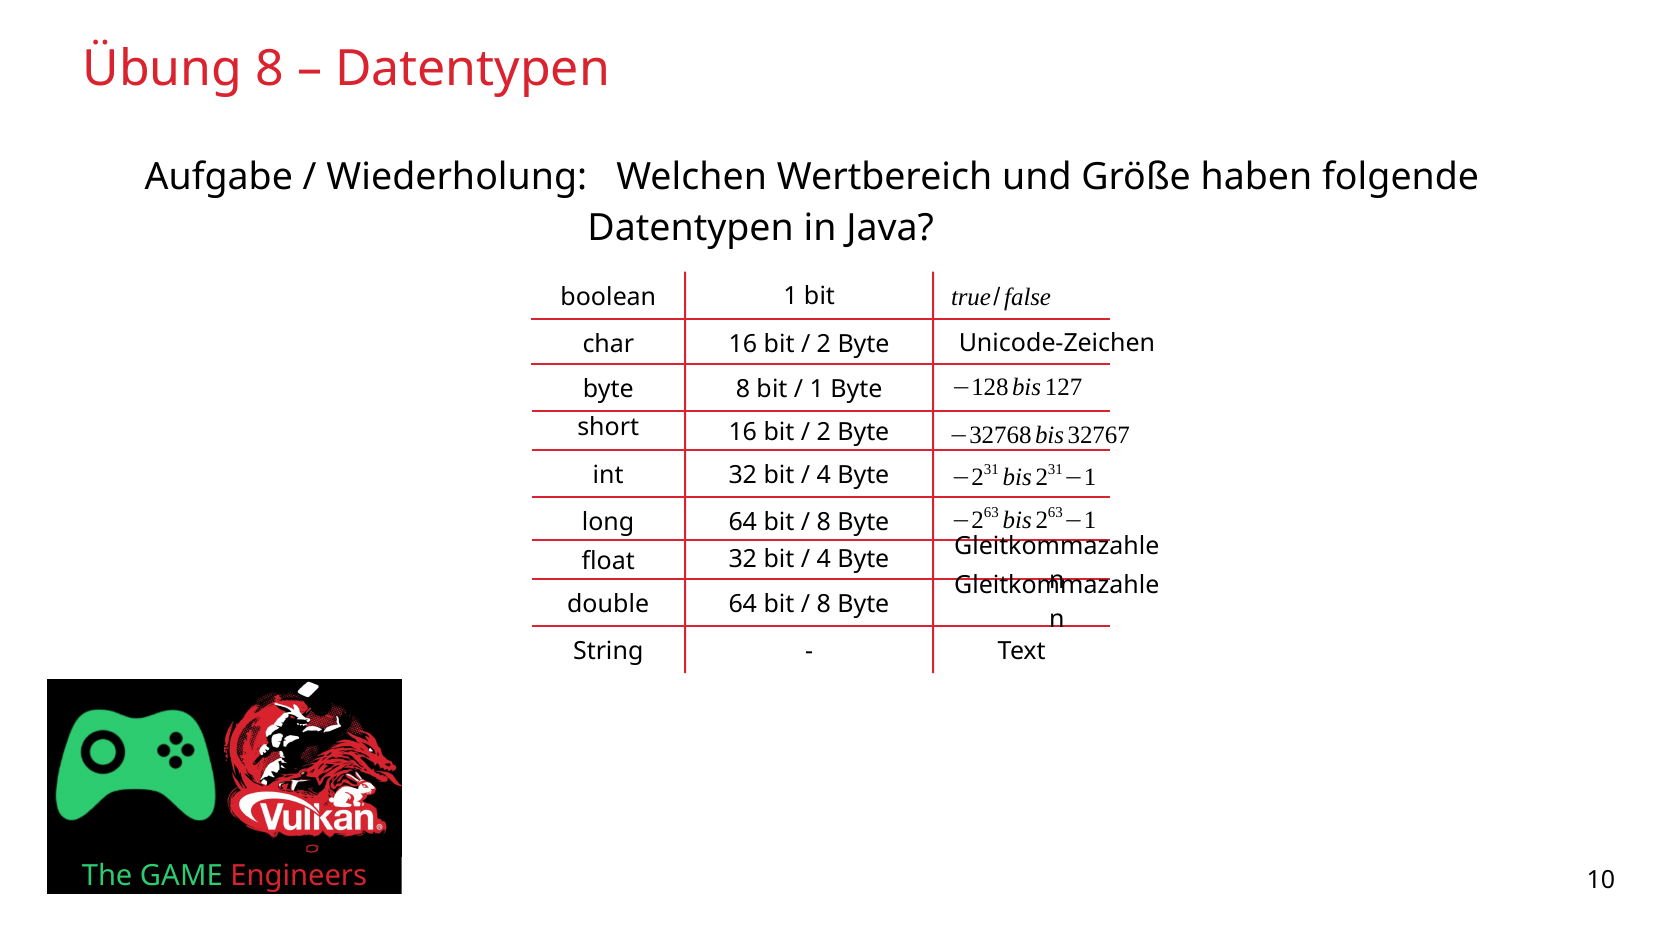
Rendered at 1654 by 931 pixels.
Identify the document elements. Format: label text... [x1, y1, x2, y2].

chart [944, 503, 1103, 535]
text_box - [685, 625, 933, 674]
text_box double [531, 582, 685, 625]
text_box long [531, 497, 685, 537]
text_box 16 bit / 2 Byte [685, 412, 934, 449]
text_box 1 bit [685, 271, 934, 319]
text_box int [531, 449, 685, 497]
text_box char [531, 320, 685, 366]
text_box Text [933, 625, 1111, 674]
text_box boolean [531, 272, 685, 319]
text_box short [531, 411, 685, 449]
text_box 64 bit / 8 Byte [685, 581, 934, 625]
text_box Unicode-Zeichen [933, 318, 1182, 365]
text_box Aufgabe / Wiederholung: Welchen Wertbereich und Größe haben folgende Datentypen in Java? [129, 141, 1548, 245]
text_box 16 bit / 2 Byte [685, 320, 934, 366]
text_box 32 bit / 4 Byte [685, 449, 934, 497]
text_box byte [531, 366, 685, 411]
title Übung 8 – Datentypen [82, 36, 1571, 96]
chart [944, 283, 1058, 312]
text_box Gleitkommazahlen [932, 539, 1181, 585]
text_box 64 bit / 8 Byte [685, 497, 934, 539]
text_box float [531, 537, 686, 582]
text_box String [531, 625, 685, 674]
picture [47, 679, 402, 857]
text_box Gleitkommazahlen [934, 585, 1181, 623]
chart [944, 373, 1089, 402]
text_box 32 bit / 4 Byte [685, 535, 933, 581]
chart [942, 422, 1138, 450]
text_box 8 bit / 1 Byte [685, 366, 934, 411]
chart [944, 460, 1103, 492]
